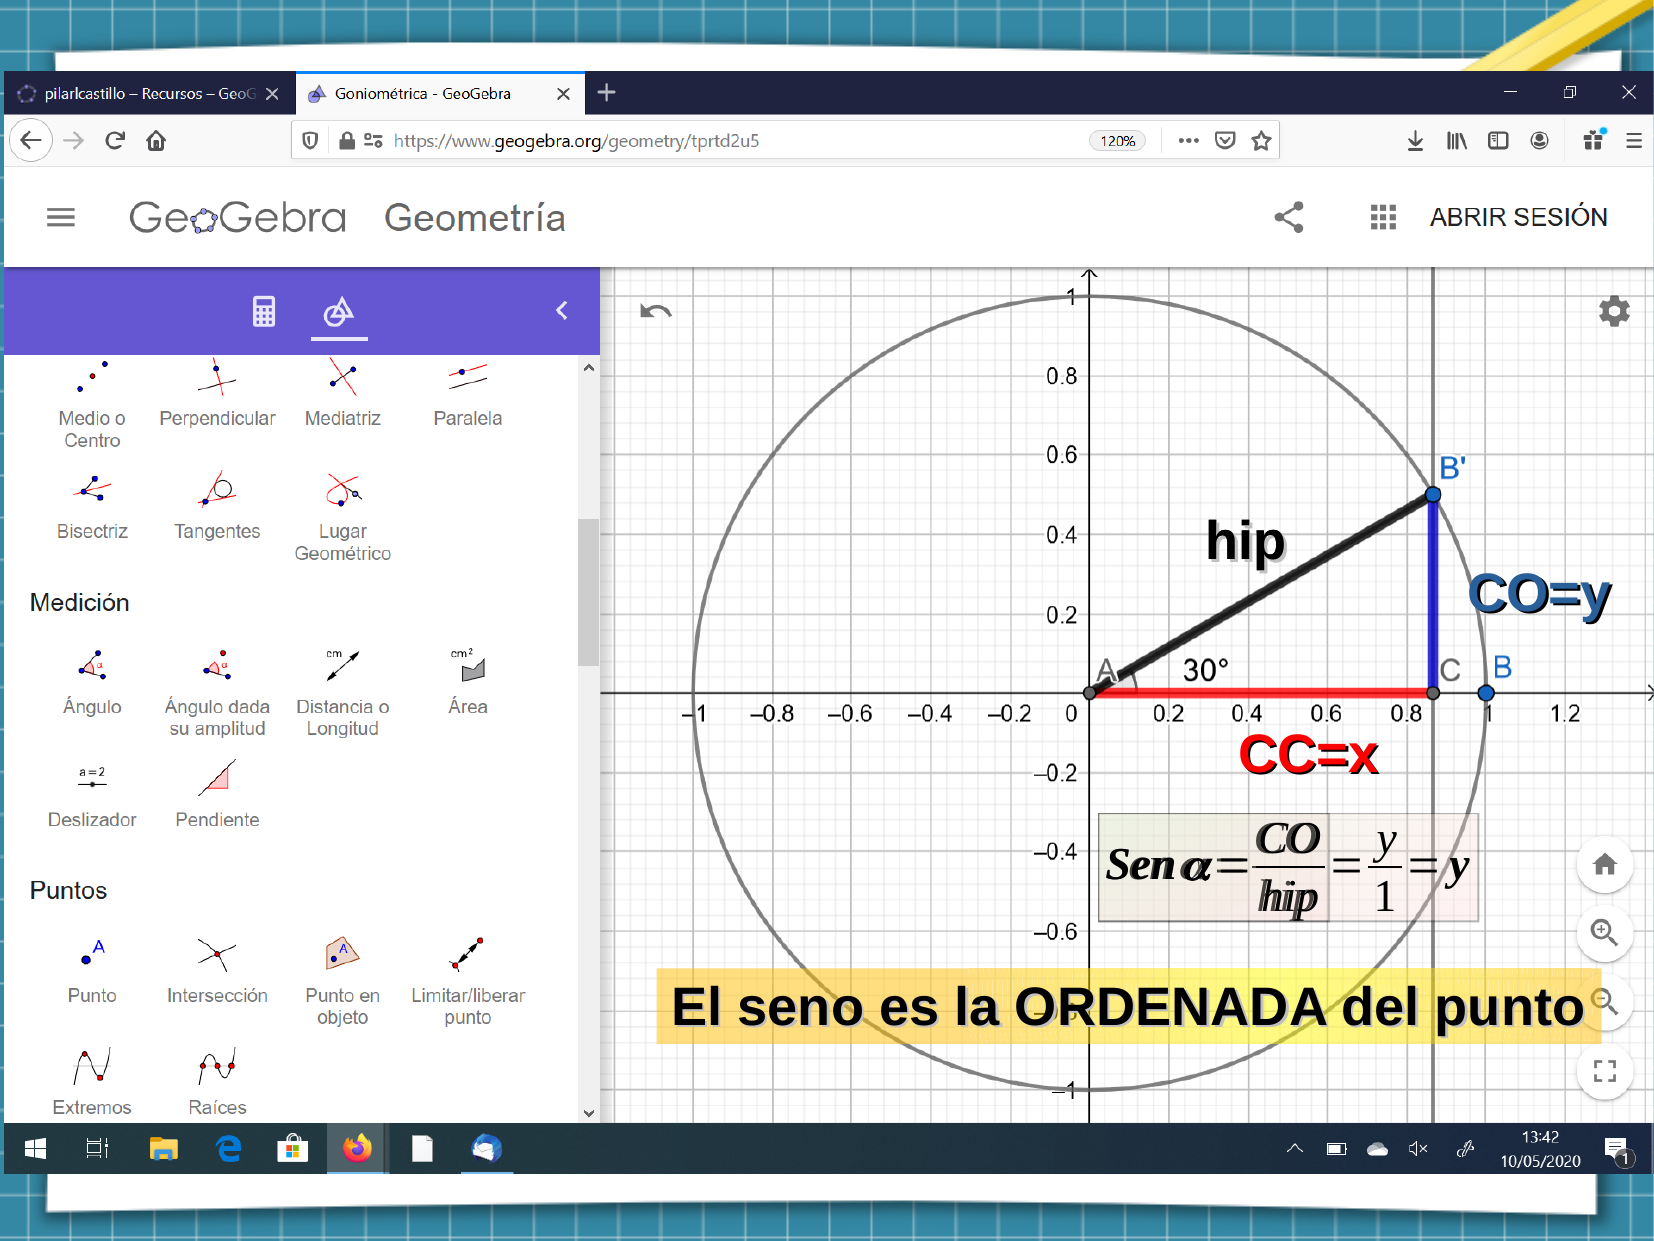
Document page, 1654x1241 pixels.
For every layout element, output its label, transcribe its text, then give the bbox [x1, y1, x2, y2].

chart [1098, 813, 1479, 922]
text_box hip [1191, 503, 1303, 579]
text_box CO=y [1452, 555, 1642, 692]
picture [0, 0, 1654, 1241]
text_box El seno es la ORDENADA del punto [656, 968, 1602, 1044]
text_box CC=x [1223, 715, 1406, 813]
